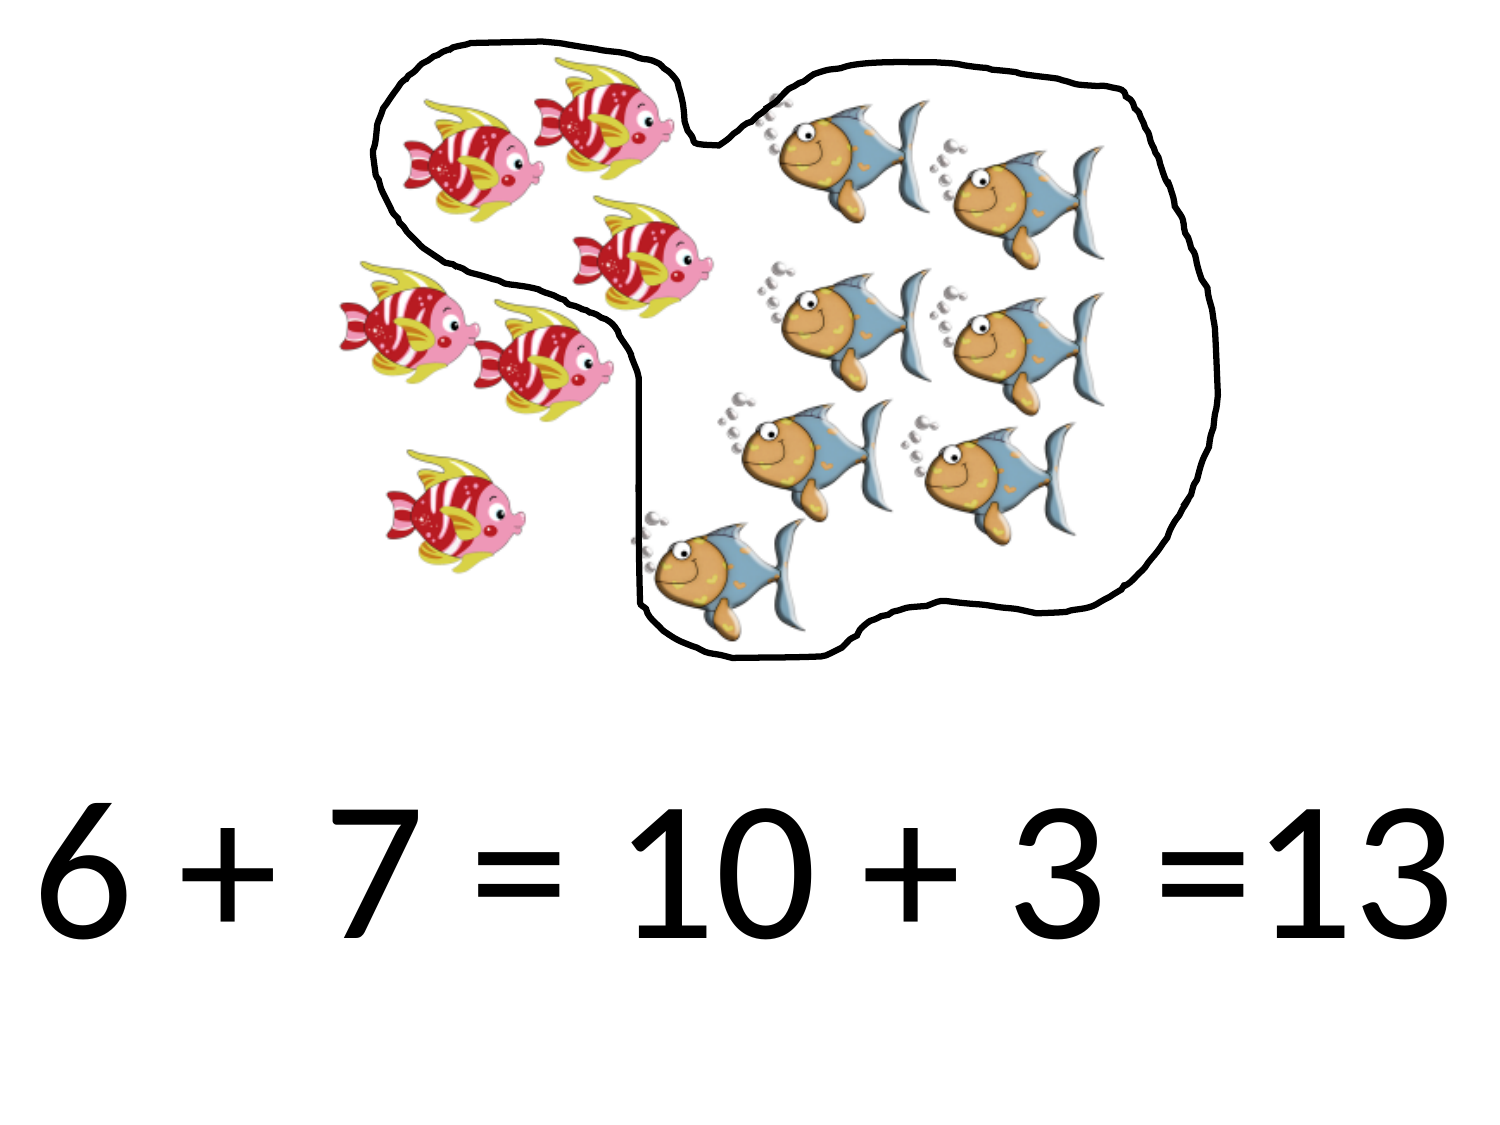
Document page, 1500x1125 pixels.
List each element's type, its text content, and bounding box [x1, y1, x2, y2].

text_box 6 + 7 = 10 + 3 =13 [17, 731, 1471, 986]
picture [377, 45, 1134, 652]
picture [843, 584, 1134, 652]
picture [305, 30, 1134, 652]
